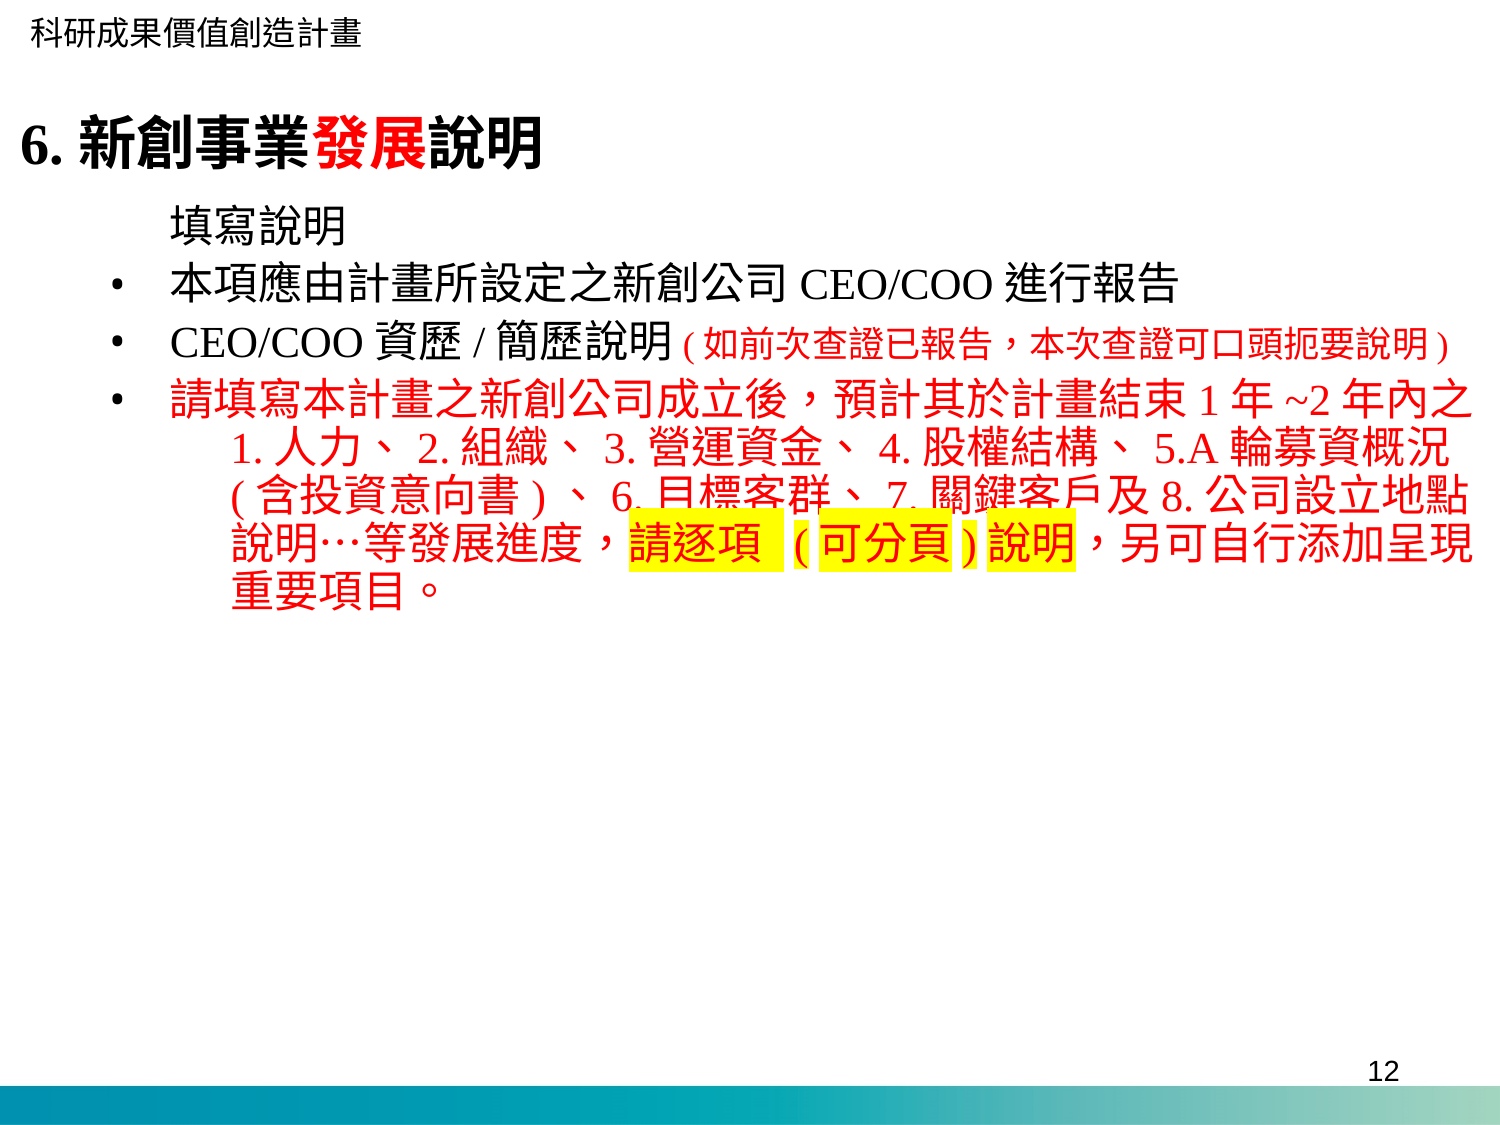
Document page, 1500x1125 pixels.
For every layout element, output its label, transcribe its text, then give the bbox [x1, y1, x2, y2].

text_box 6.新創事業發展說明 [5, 99, 559, 184]
list 填寫說明 本項應由計畫所設定之新創公司CEO/COO進行報告 CEO/COO資歷/簡歷說明(如前次查證已報告，本次查證可口頭扼要說明) 請填寫本計畫之新創公司成立後，預計其於計畫結束1年~2年內之1.人力、2.組織、3.營運資金、4.股權結構、5.A輪募資概況(含投資意向書)、6.目標客群、7.關鍵客戶及8.公司設立地點說明…等發展進度，請逐項 (可分頁)說明，另可自行添加呈現重要項目。 [94, 196, 1500, 656]
text_box 11 [1352, 1044, 1500, 1123]
